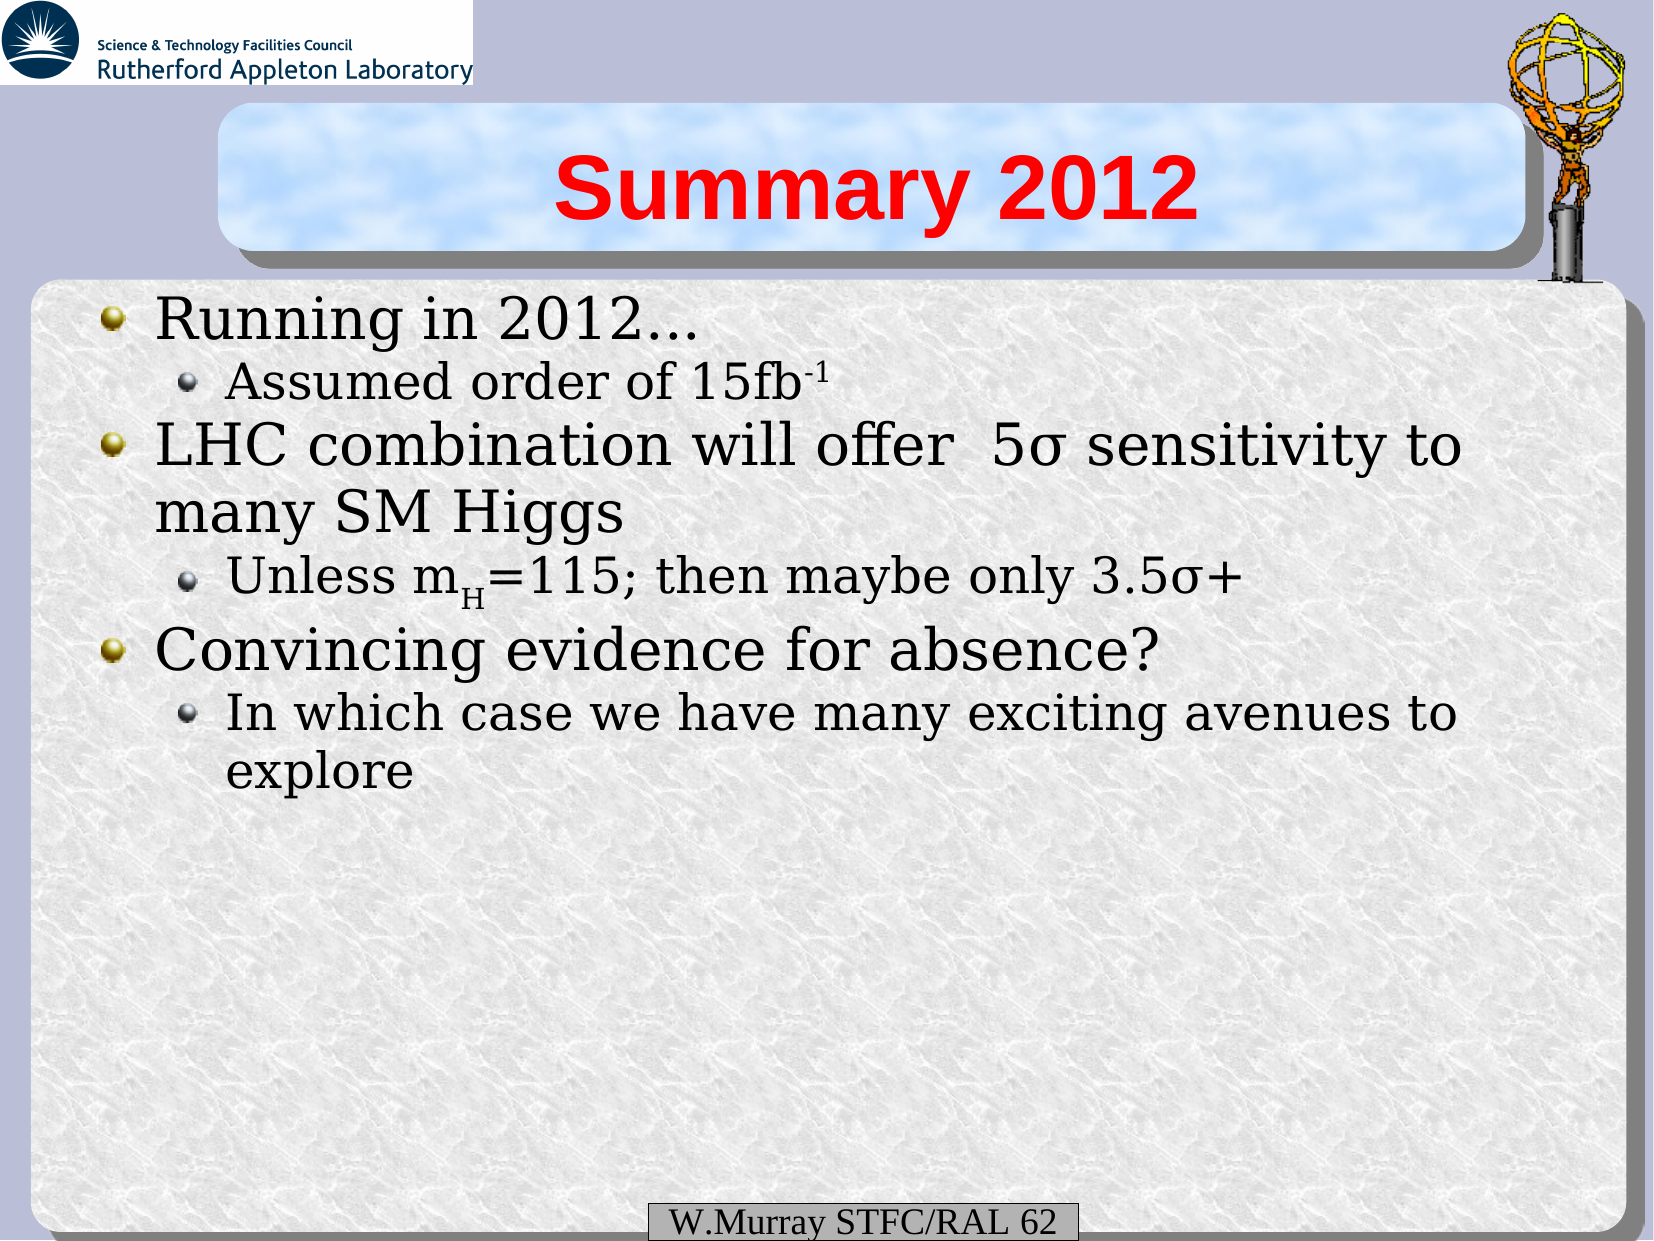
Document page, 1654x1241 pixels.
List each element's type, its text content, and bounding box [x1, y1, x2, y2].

picture [0, 0, 473, 85]
list Running in 2012... Assumed order of 15fb-1 LHC combination will offer 5σ sensitivity to many SM Higgs Unless mH=115; then maybe only 3.5σ+ Convincing evidence for absence? In which case we have many exciting avenues to explore [83, 285, 1588, 1178]
picture [30, 0, 1654, 1232]
title Summary 2012 [244, 112, 1512, 263]
